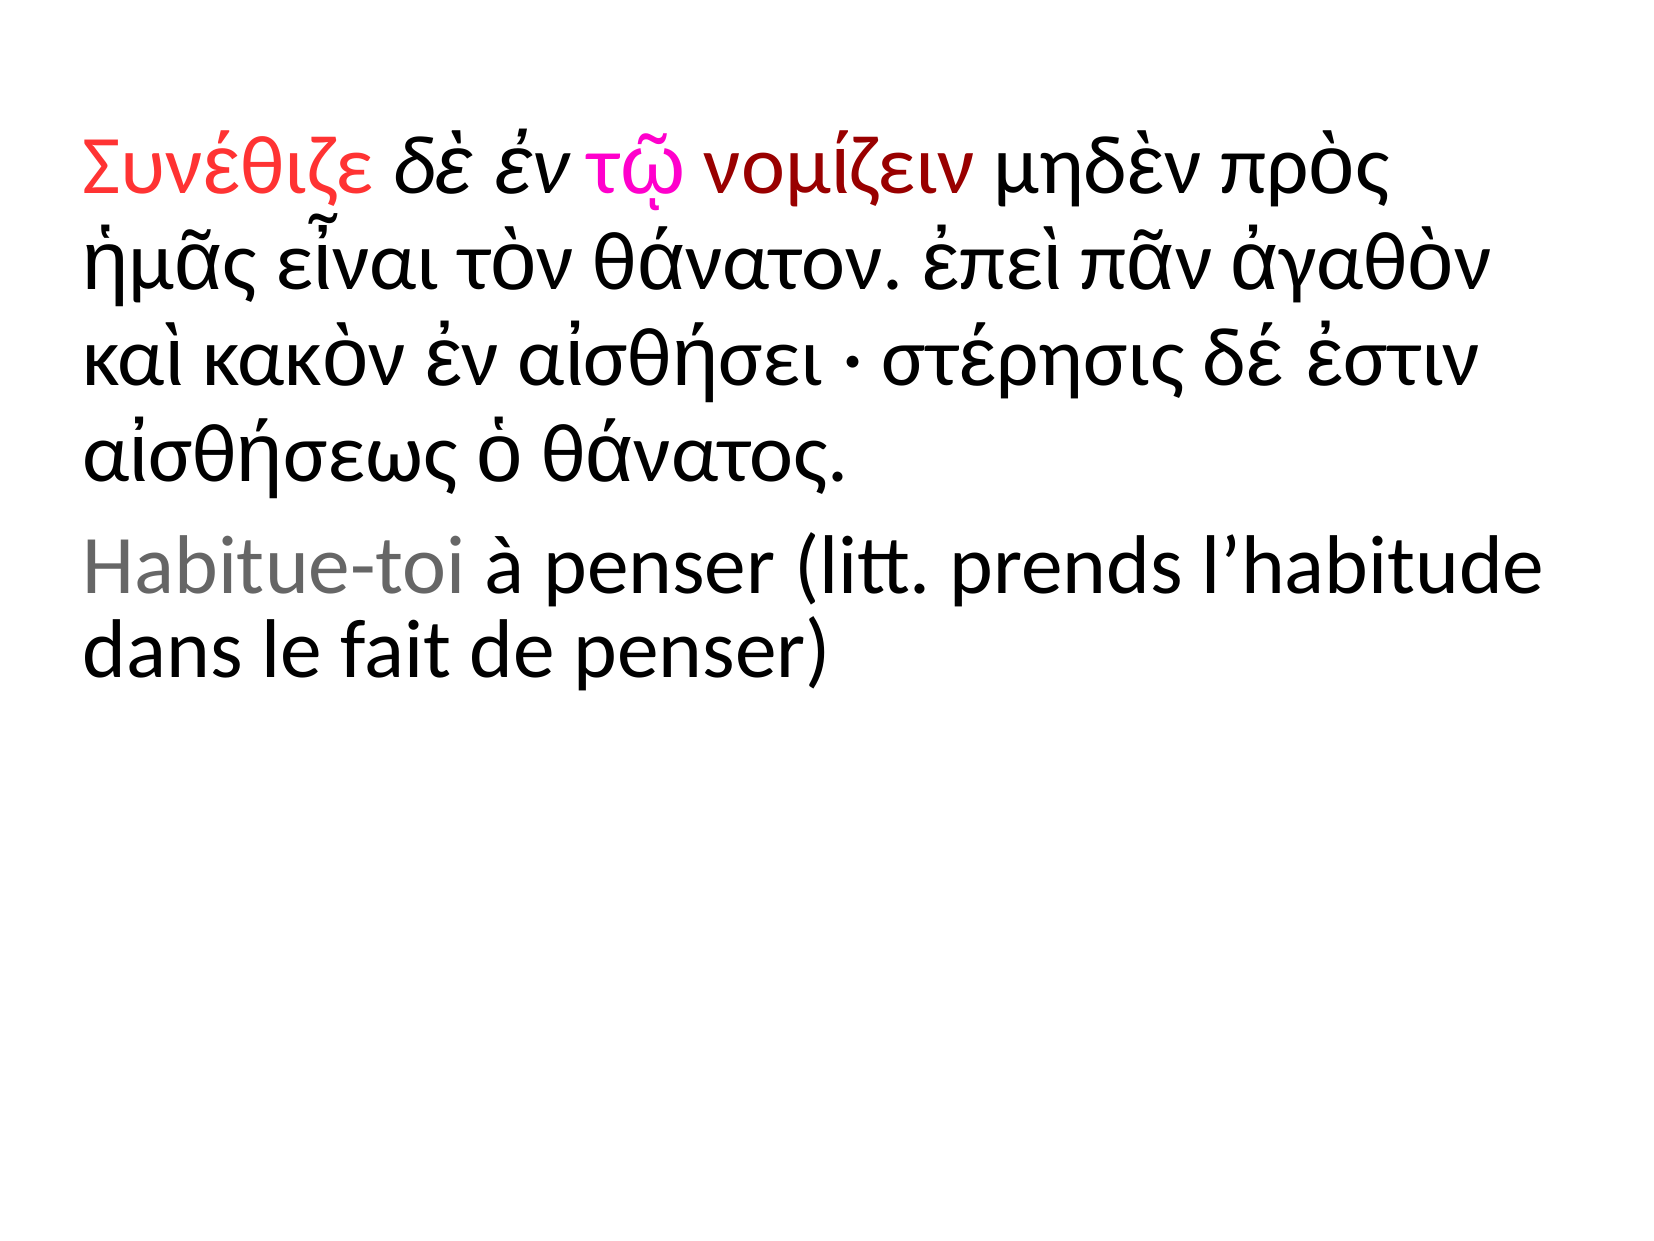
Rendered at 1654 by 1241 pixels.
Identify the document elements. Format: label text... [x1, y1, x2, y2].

list Συνέθιζε δὲ ἐν τῷ νομίζειν μηδὲν πρὸς ἡμᾶς εἶναι τὸν θάνατον. ἐπεὶ πᾶν ἀγαθὸν καὶ κακὸν ἐν αἰσθήσει · στέρησις δέ ἐστιν αἰσθήσεως ὁ θάνατος. Habitue-toi à penser (litt. prends l’habitude dans le fait de penser) [82, 118, 1571, 1109]
